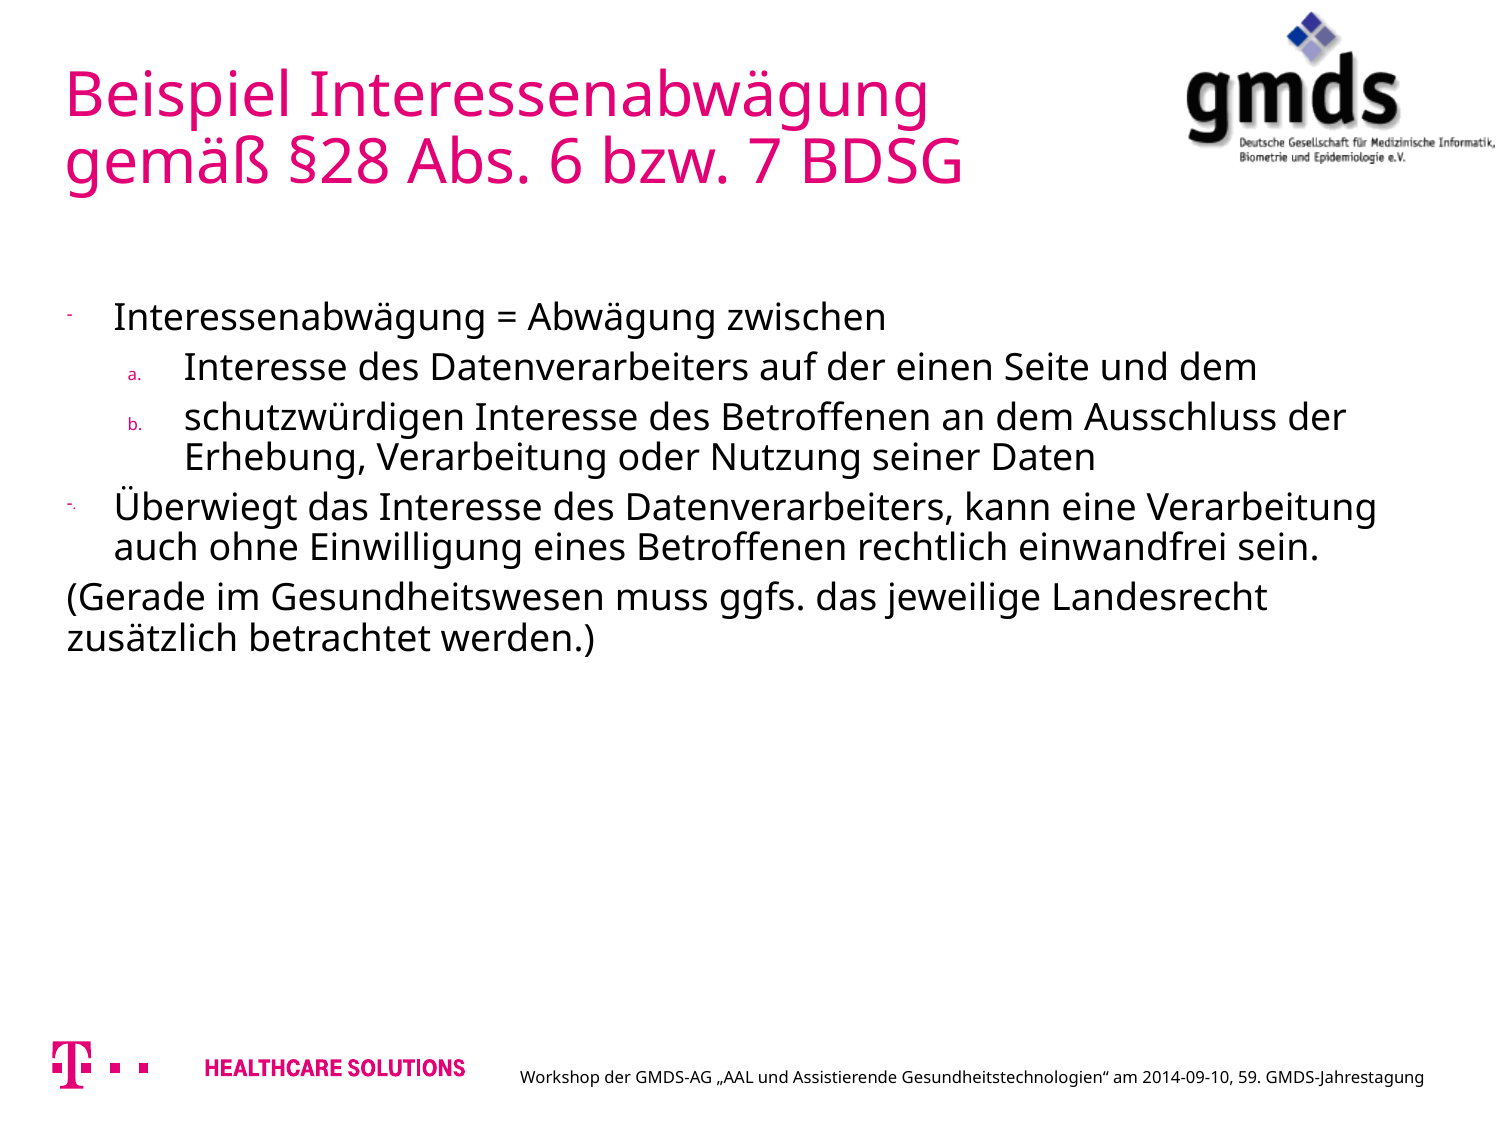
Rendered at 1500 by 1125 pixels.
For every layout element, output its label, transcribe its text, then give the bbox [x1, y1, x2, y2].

list Interessenabwägung = Abwägung zwischen Interesse des Datenverarbeiters auf der einen Seite und dem schutzwürdigen Interesse des Betroffenen an dem Ausschluss der Erhebung, Verarbeitung oder Nutzung seiner Daten Überwiegt das Interesse des Datenverarbeiters, kann eine Verarbeitung auch ohne Einwilligung eines Betroffenen rechtlich einwandfrei sein. (Gerade im Gesundheitswesen muss ggfs. das jeweilige Landesrecht zusätzlich betrachtet werden.) [51, 290, 1447, 994]
title Beispiel Interessenabwägung gemäß §28 Abs. 6 bzw. 7 BDSG [50, 54, 1444, 191]
picture [1181, 8, 1495, 164]
text_box Workshop der GMDS-AG „AAL und Assistierende Gesundheitstechnologien“ am 2014-09-10, 59. GMDS-Jahrestagung [520, 1049, 1479, 1087]
